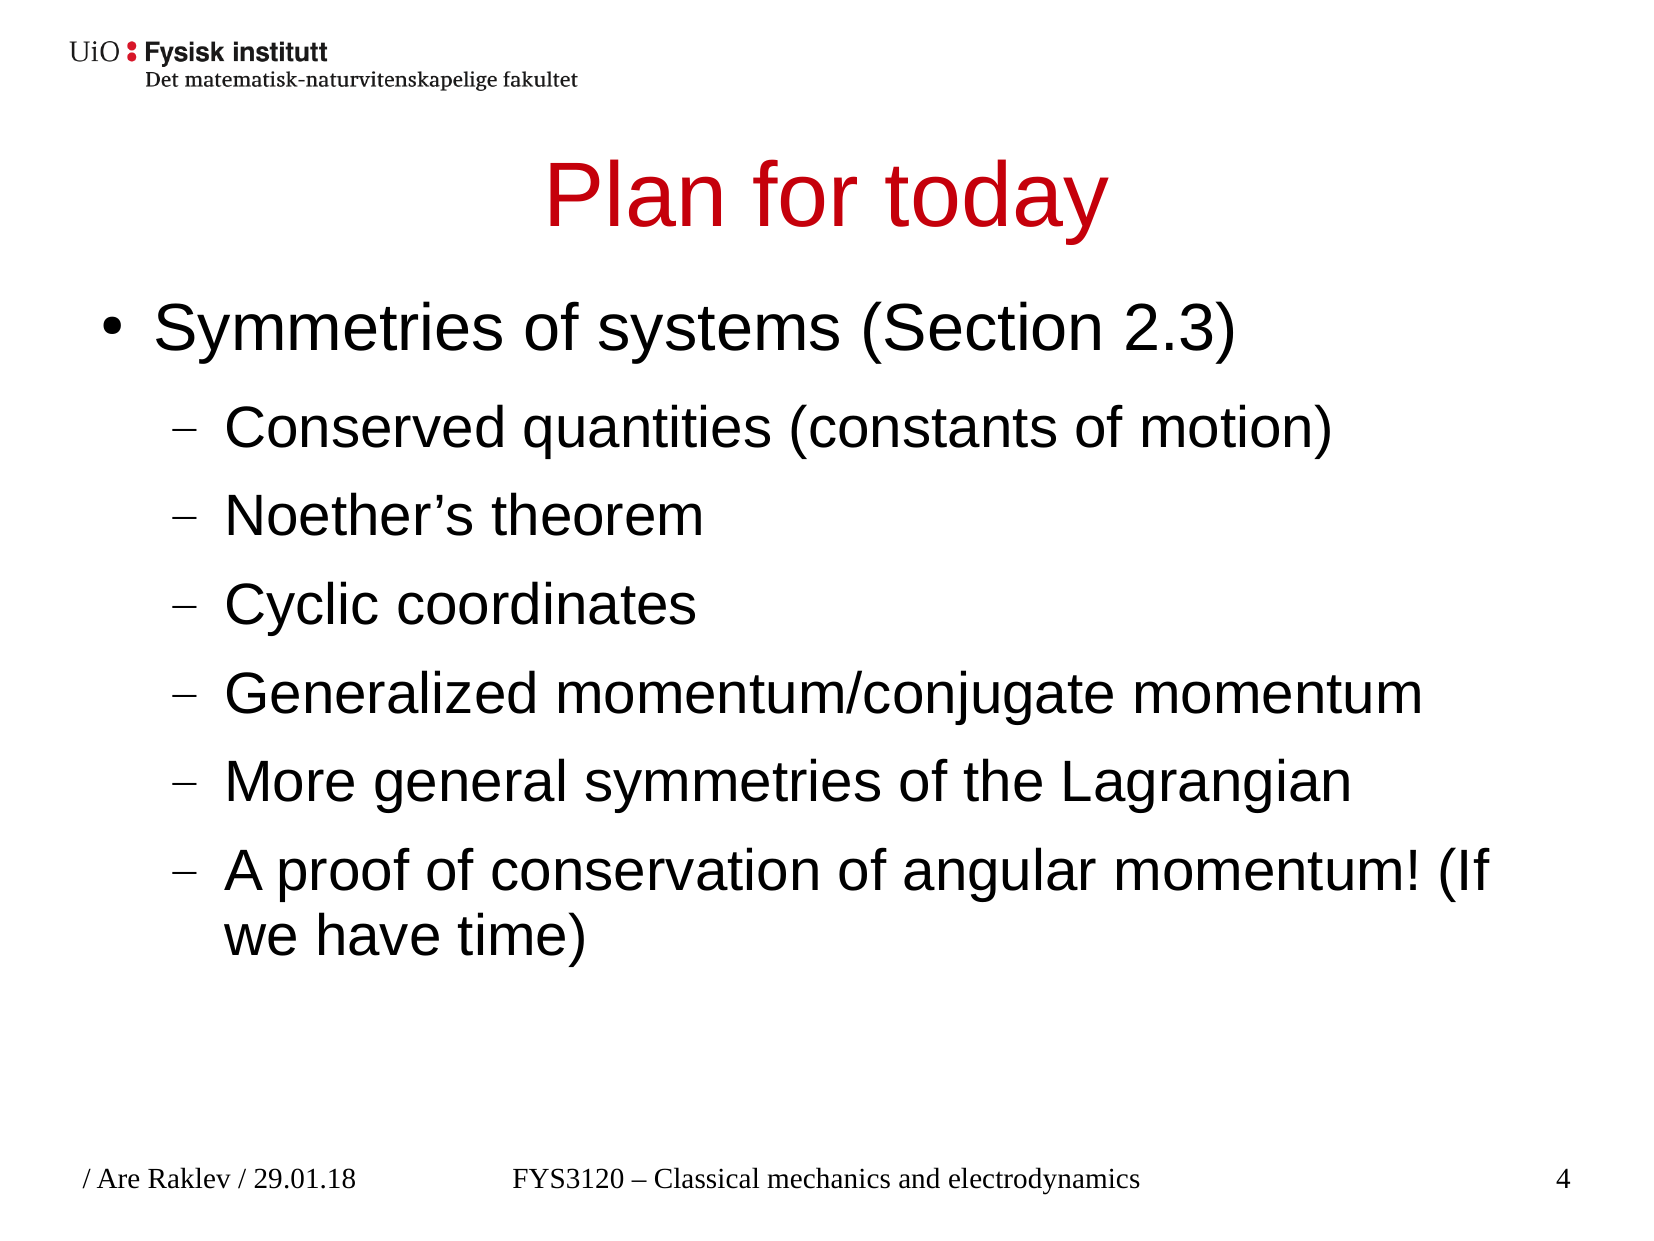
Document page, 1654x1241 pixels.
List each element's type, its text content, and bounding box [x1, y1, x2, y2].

picture [68, 37, 581, 93]
list Symmetries of systems (Section 2.3) Conserved quantities (constants of motion) Noether’s theorem Cyclic coordinates Generalized momentum/conjugate momentum More general symmetries of the Lagrangian A proof of conservation of angular momentum! (If we have time) [82, 290, 1571, 1094]
title Plan for today [82, 90, 1571, 290]
